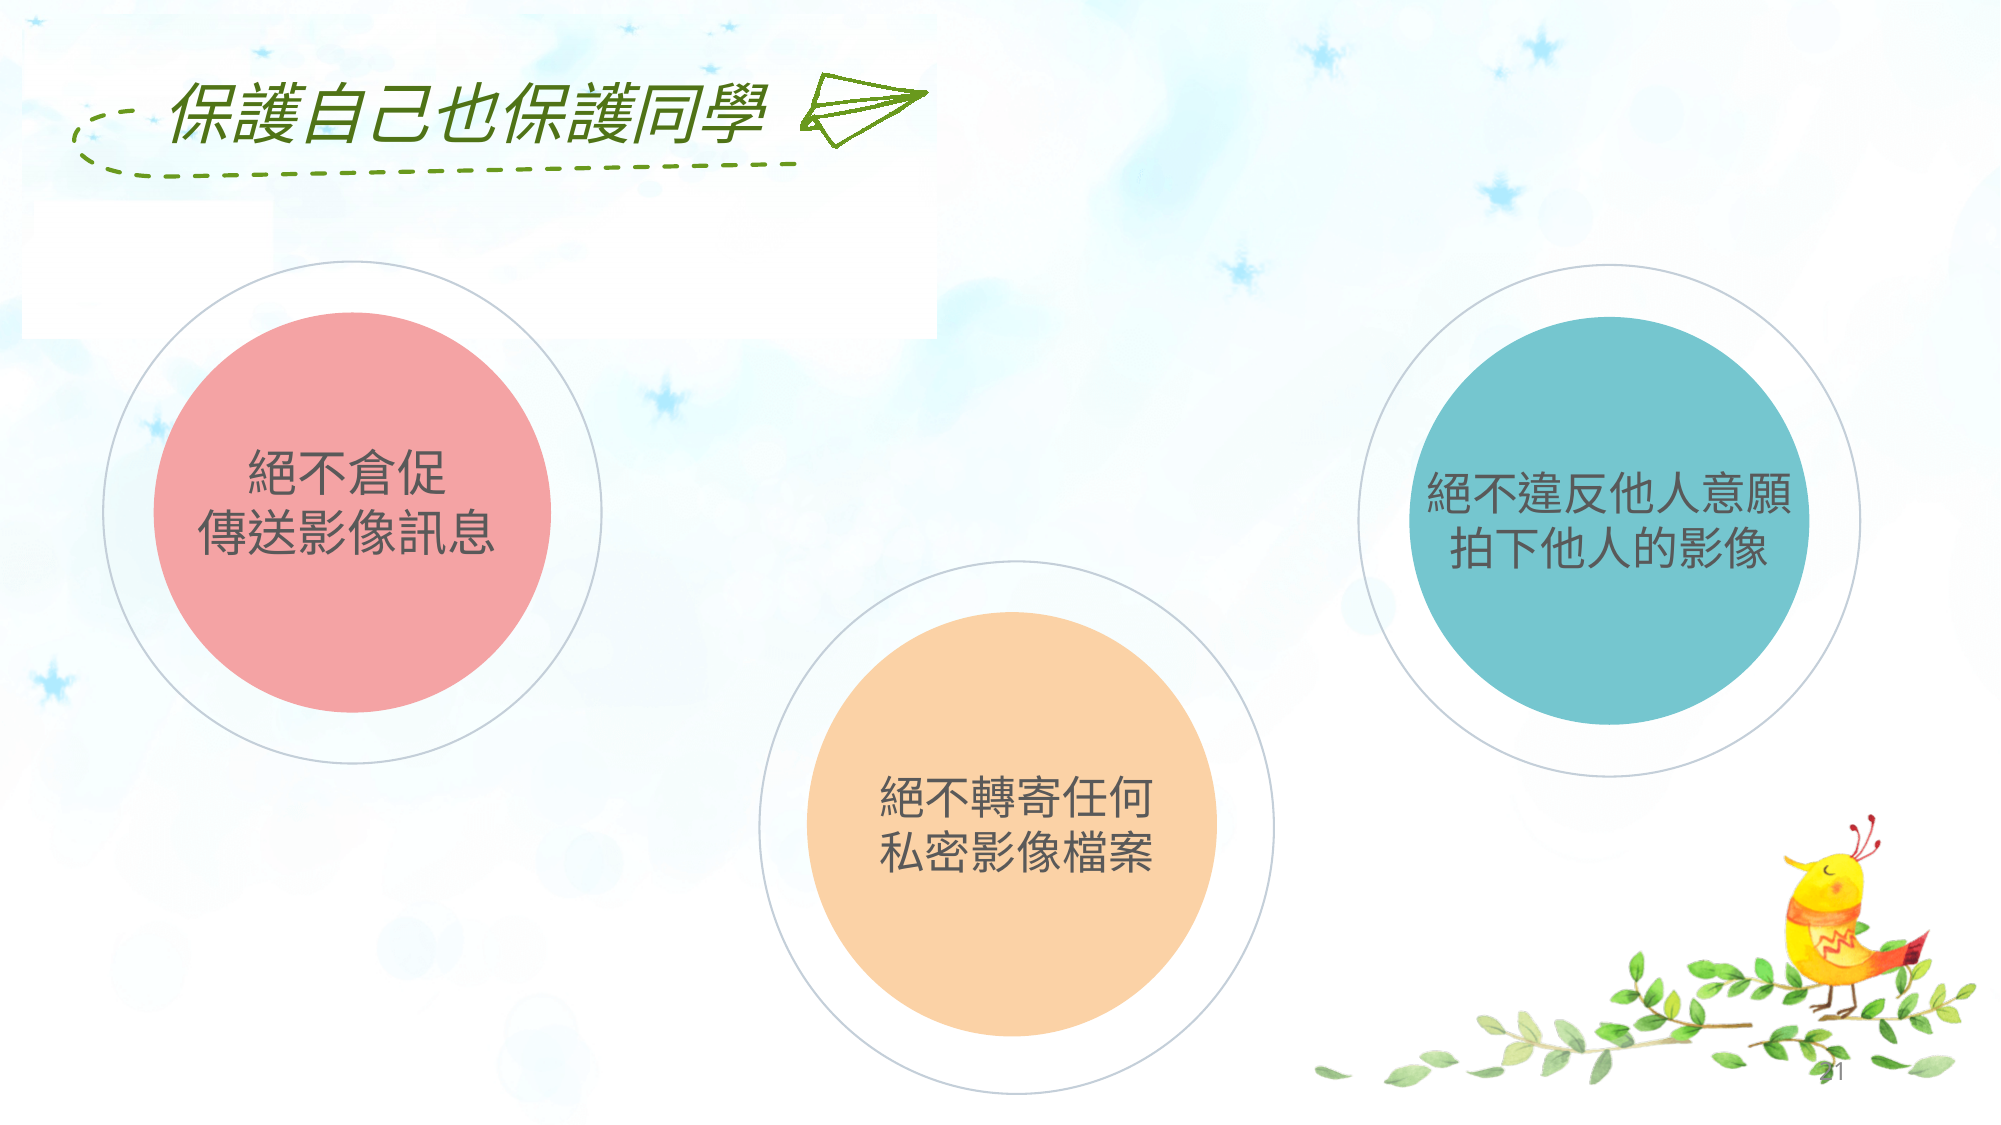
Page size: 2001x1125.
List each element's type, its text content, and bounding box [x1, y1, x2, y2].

text_box 絕不違反他人意願 拍下他人的影像 [1411, 457, 1808, 583]
picture [1273, 797, 1986, 1120]
text_box [809, 614, 1215, 1035]
text_box [812, 72, 929, 149]
picture [175, 263, 529, 339]
text_box 絕不倉促 傳送影像訊息 [182, 434, 513, 569]
text_box [156, 314, 549, 711]
text_box 絕不轉寄任何 私密影像檔案 [864, 761, 1169, 886]
text_box [1421, 583, 1798, 723]
picture [22, 14, 937, 339]
slide_number <編號> [1412, 1042, 1863, 1103]
text_box 保護自己也保護同學 [147, 64, 812, 160]
text_box [1421, 319, 1797, 457]
